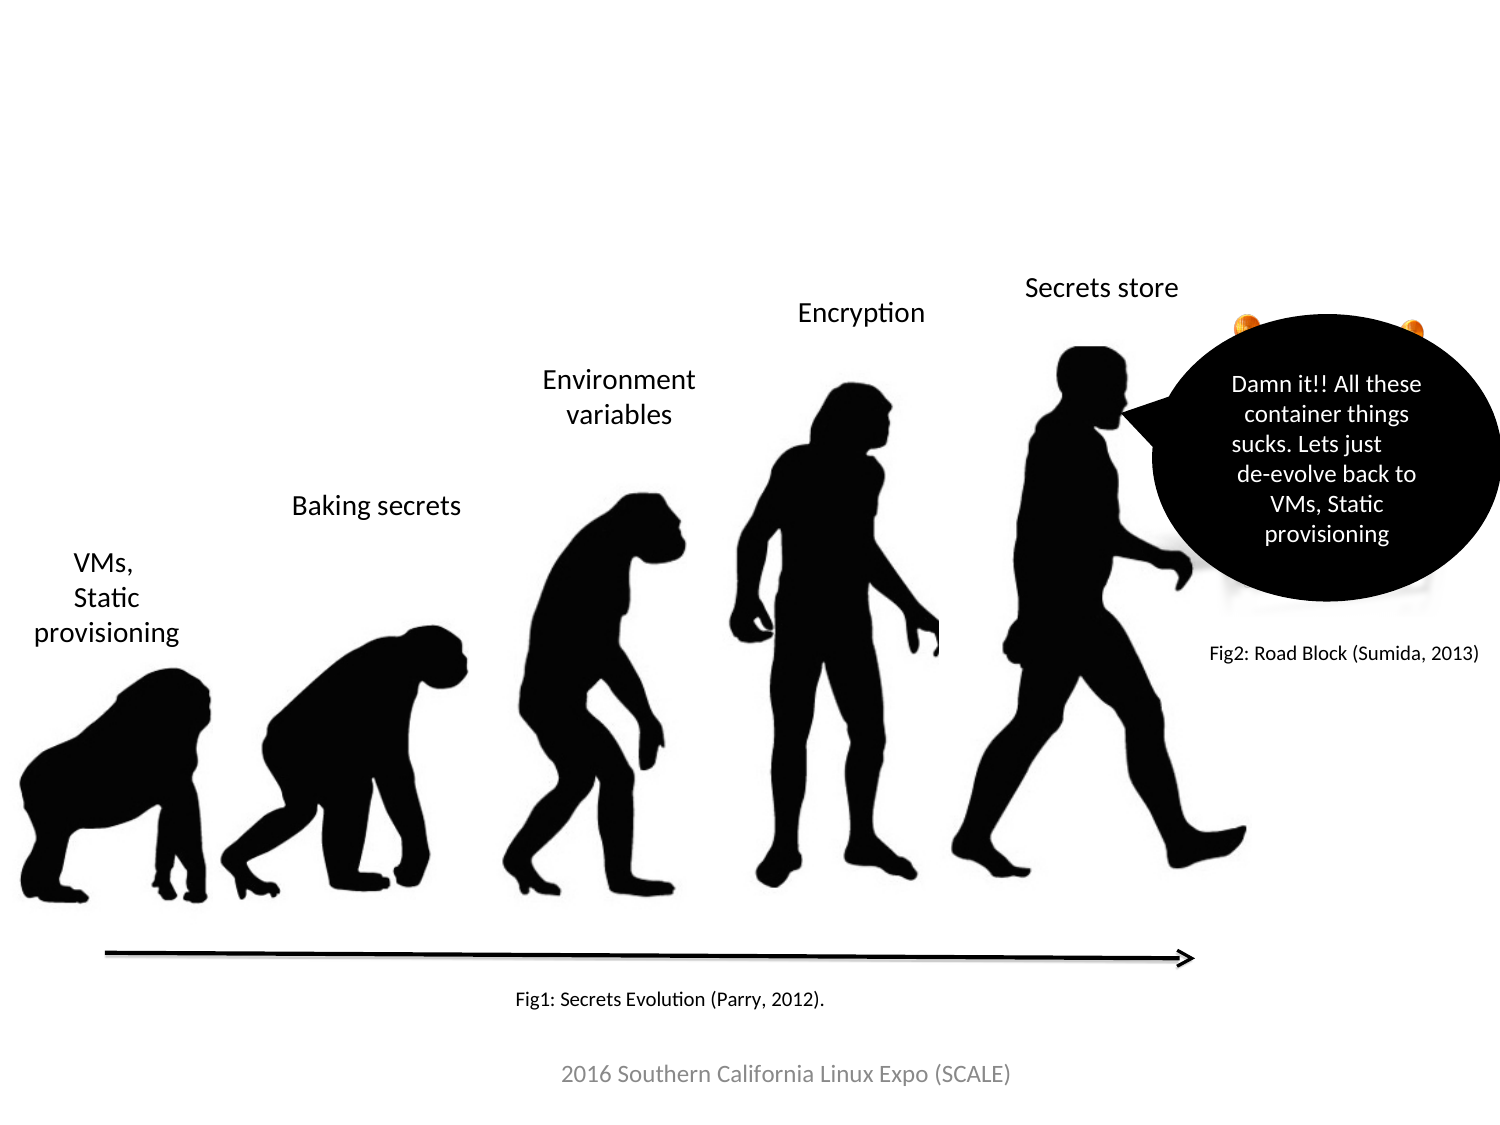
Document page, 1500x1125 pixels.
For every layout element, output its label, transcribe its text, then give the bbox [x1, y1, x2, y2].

text_box Fig1: Secrets Evolution (Parry, 2012). [500, 977, 965, 1019]
text_box VMs, Static provisioning [0, 535, 214, 657]
text_box Fig2: Road Block (Sumida, 2013) [1194, 631, 1500, 673]
text_box Damn it!! All these container things sucks. Lets just de-evolve back to VMs, Static provisioning [1124, 316, 1500, 600]
text_box Baking secrets [269, 478, 484, 529]
text_box Secrets store [1010, 260, 1195, 311]
text_box Environment variables [512, 352, 727, 438]
picture [0, 304, 1488, 925]
text_box Encryption [783, 285, 941, 337]
text_box 2016 Southern California Linux Expo (SCALE) [512, 1042, 1067, 1103]
